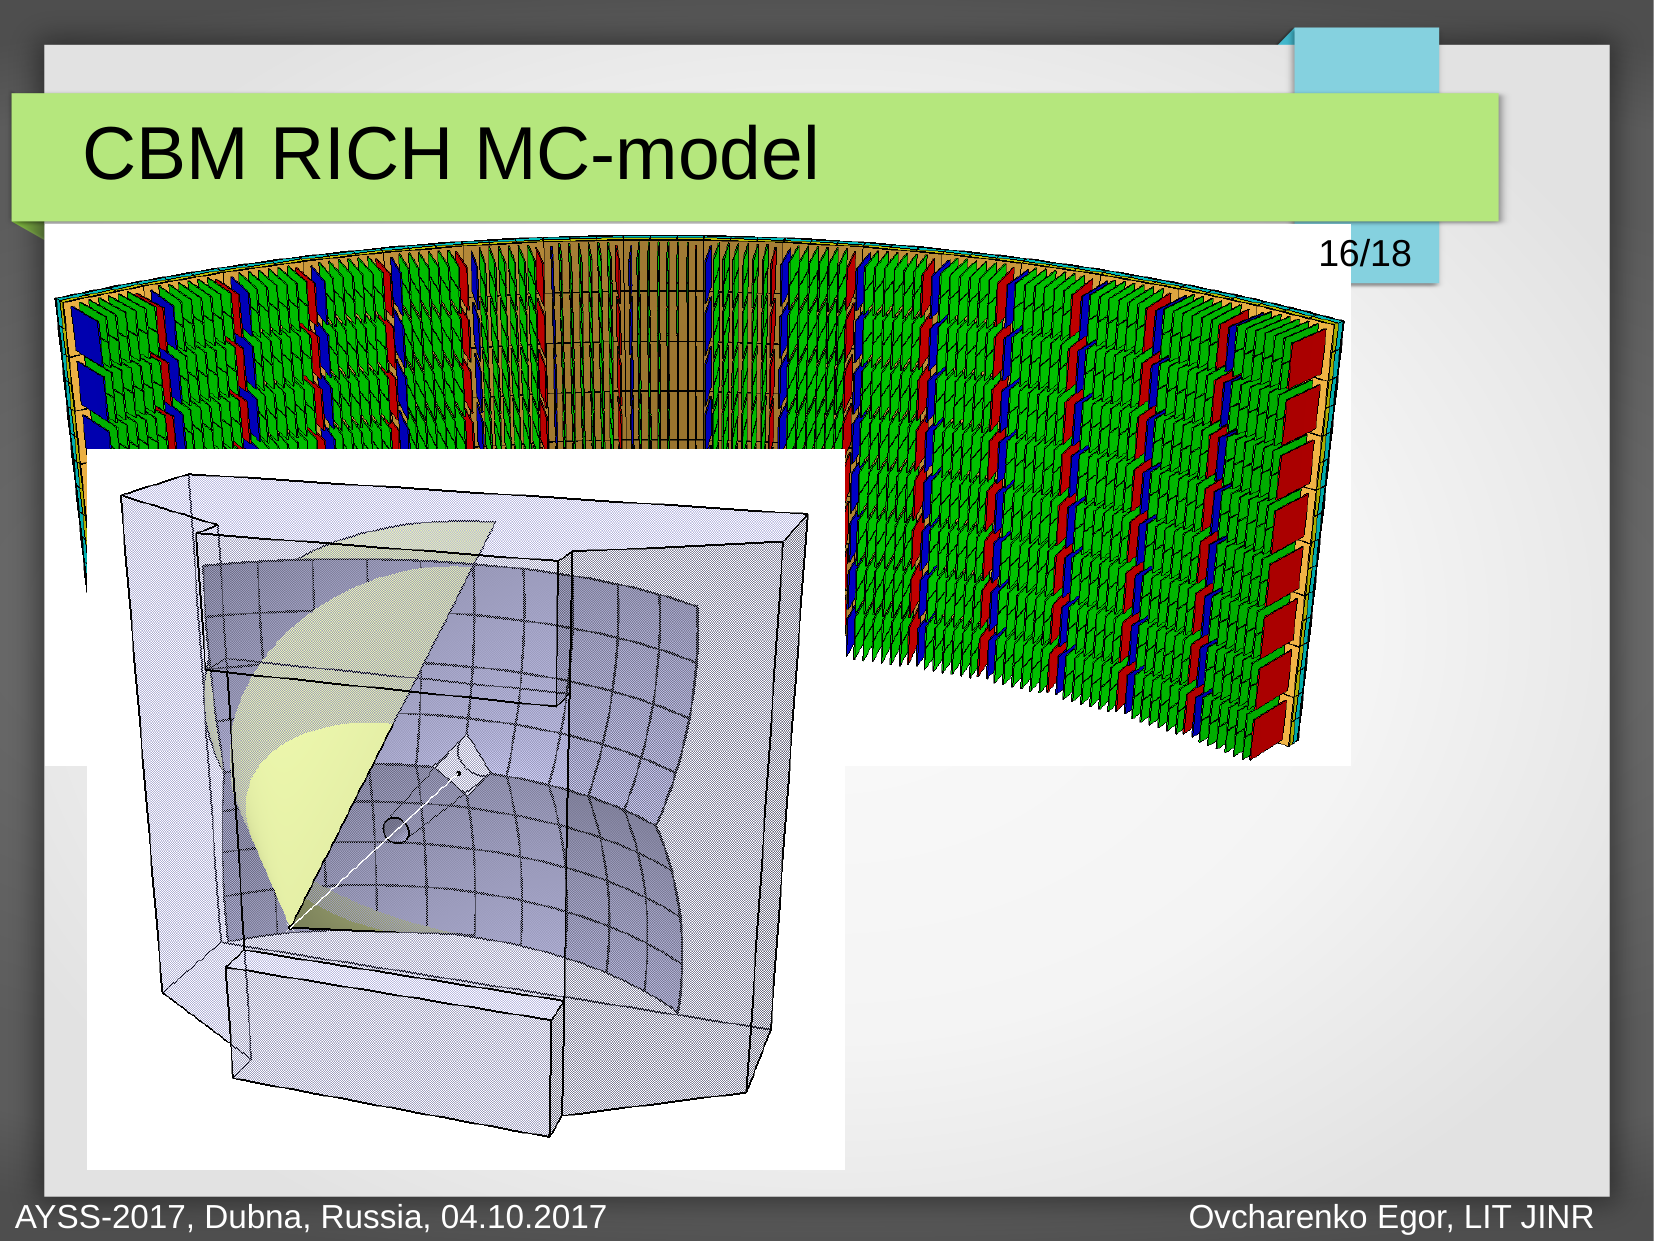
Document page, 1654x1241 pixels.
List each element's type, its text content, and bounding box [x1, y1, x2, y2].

text_box 16/18 [1290, 225, 1441, 282]
picture [0, 0, 1654, 1241]
text_box AYSS-2017, Dubna, Russia, 04.10.2017 Ovcharenko Egor, LIT JINR [0, 1190, 1613, 1241]
title CBM RICH MC-model [82, 94, 1264, 213]
